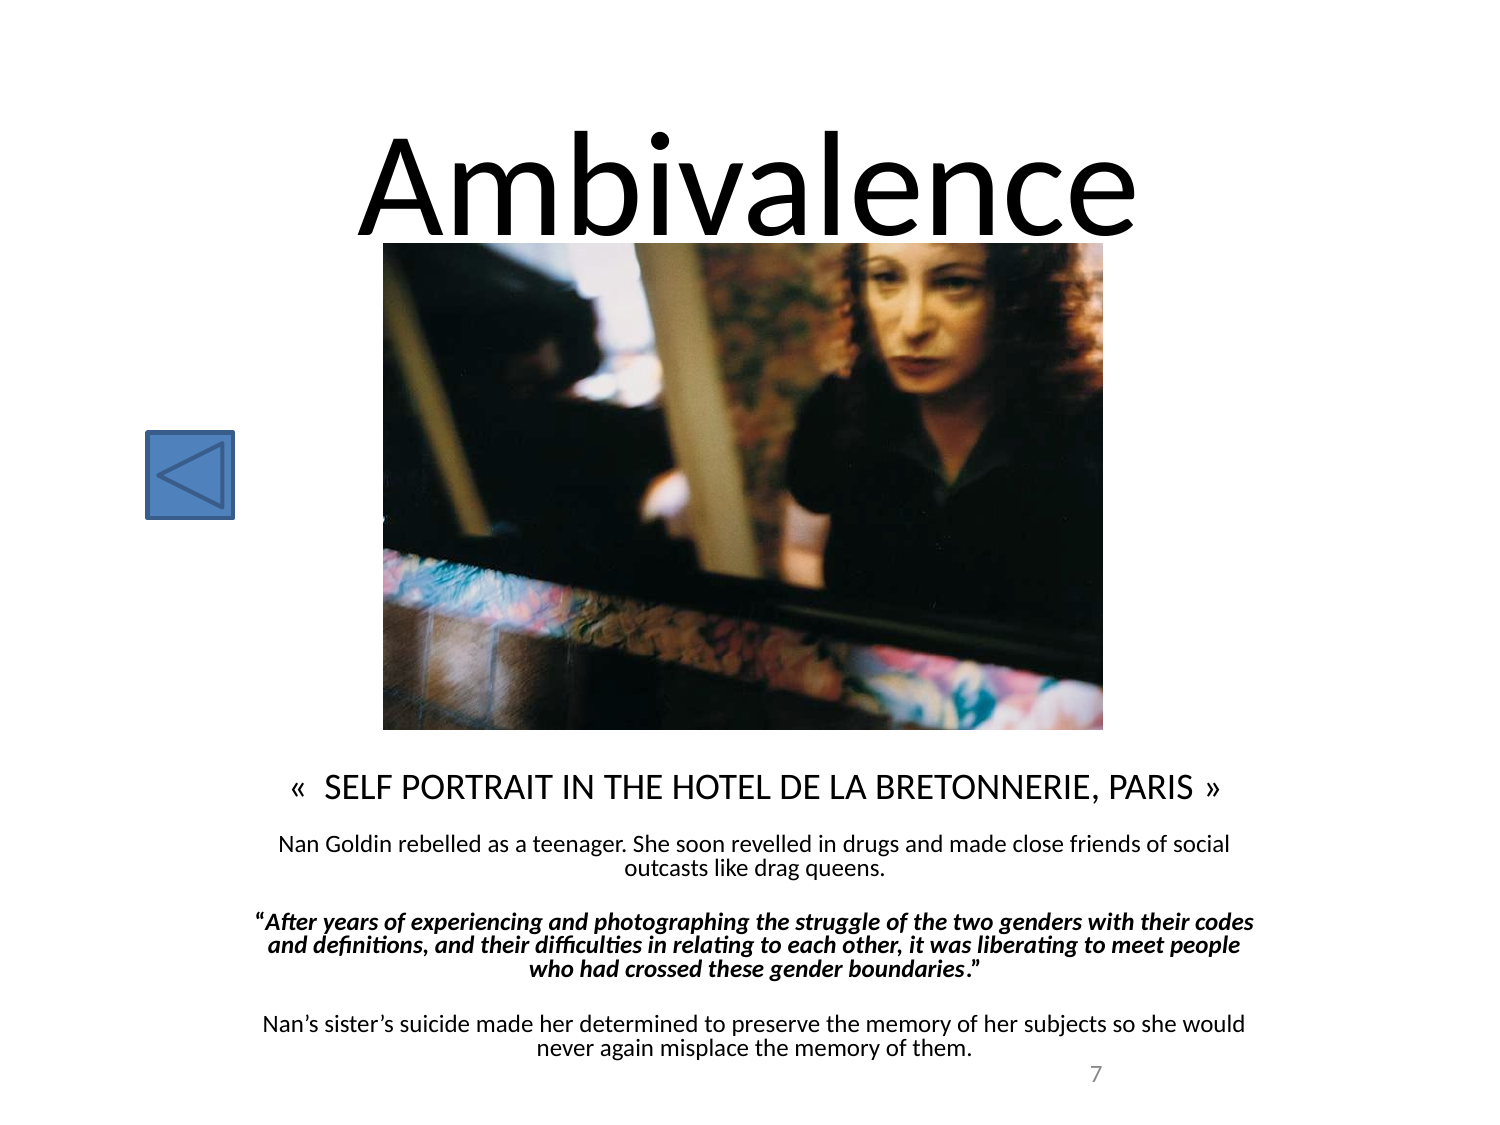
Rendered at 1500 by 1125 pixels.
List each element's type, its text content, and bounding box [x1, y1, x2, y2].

title Ambivalence [112, 78, 1388, 232]
text_box [147, 432, 234, 519]
subtitle « SELF PORTRAIT IN THE HOTEL DE LA BRETONNERIE, PARIS » Nan Goldin rebelled as a teenager. She soon revelled in drugs and made close friends of social outcasts like drag queens. “After years of experiencing and photographing the struggle of the two genders with their codes and definitions, and their difficulties in relating to each other, it was liberating to meet people who had crossed these gender boundaries.” Nan’s sister’s suicide made her determined to preserve the memory of her subjects so she would never again misplace the memory of them. [230, 763, 1281, 1106]
text_box 7 [1074, 1042, 1426, 1103]
picture [383, 243, 1103, 730]
